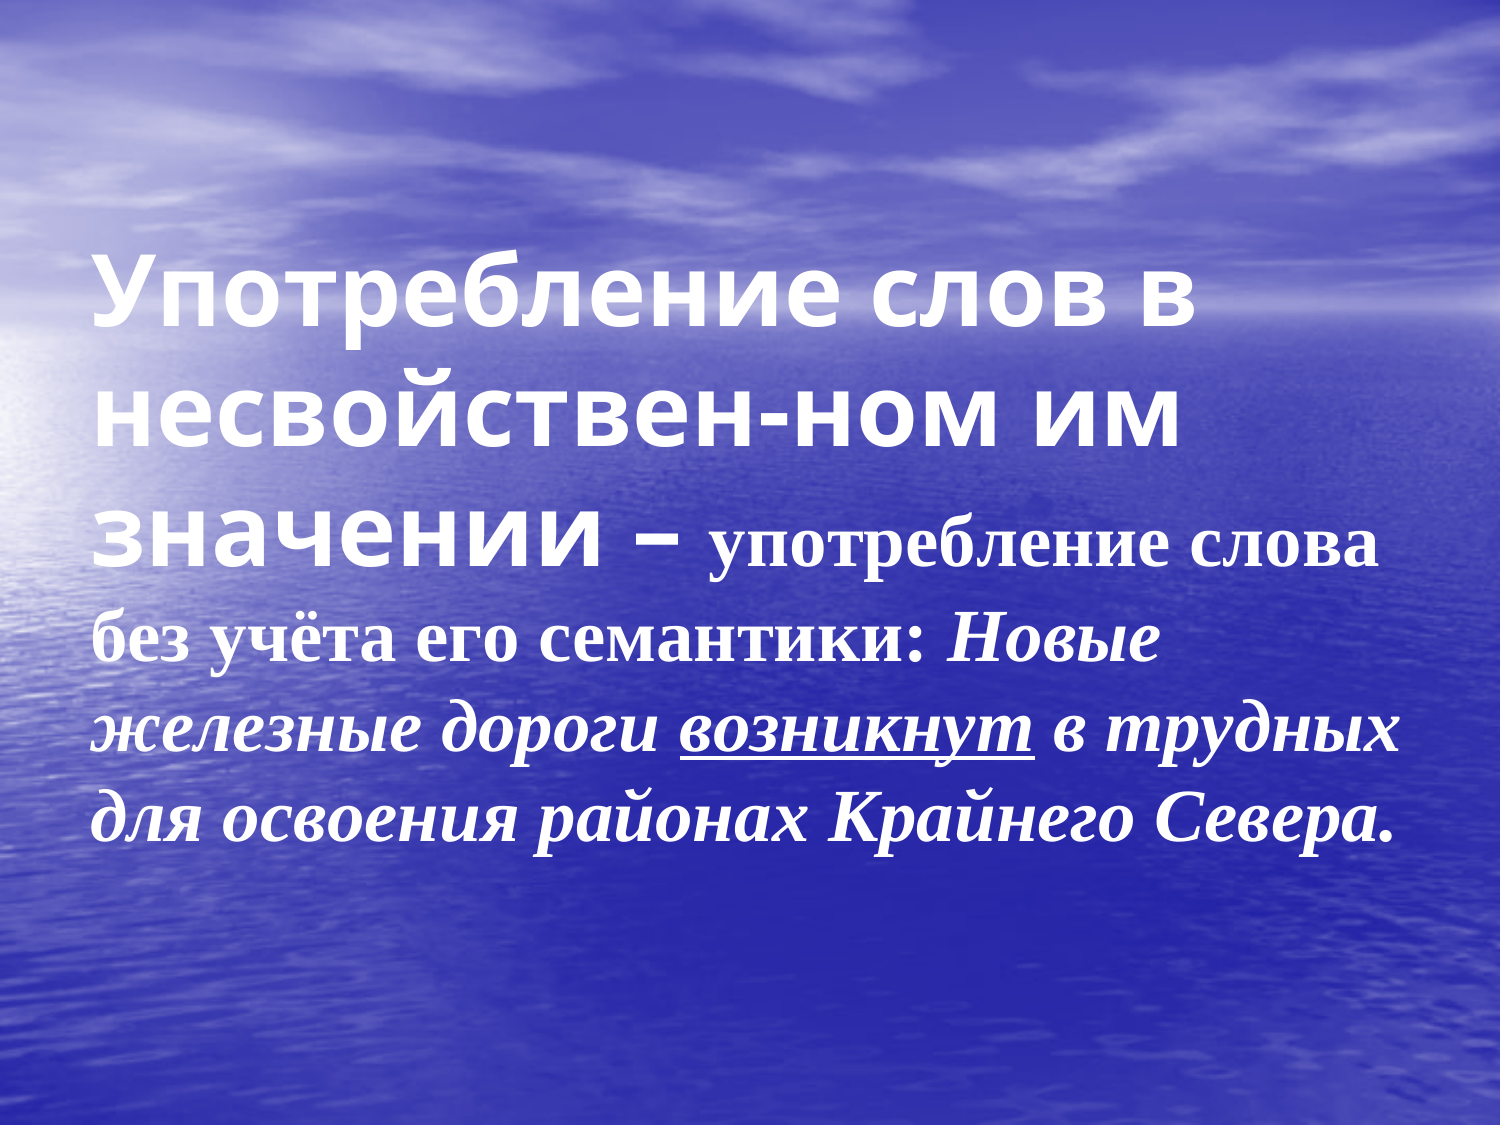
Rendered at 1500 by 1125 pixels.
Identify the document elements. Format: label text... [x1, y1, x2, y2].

title Употребление слов в несвойствен-ном им значении – употребление слова без учёта его семантики: Новые железные дороги возникнут в трудных для освоения районах Крайнего Севера. [75, 47, 1426, 1036]
